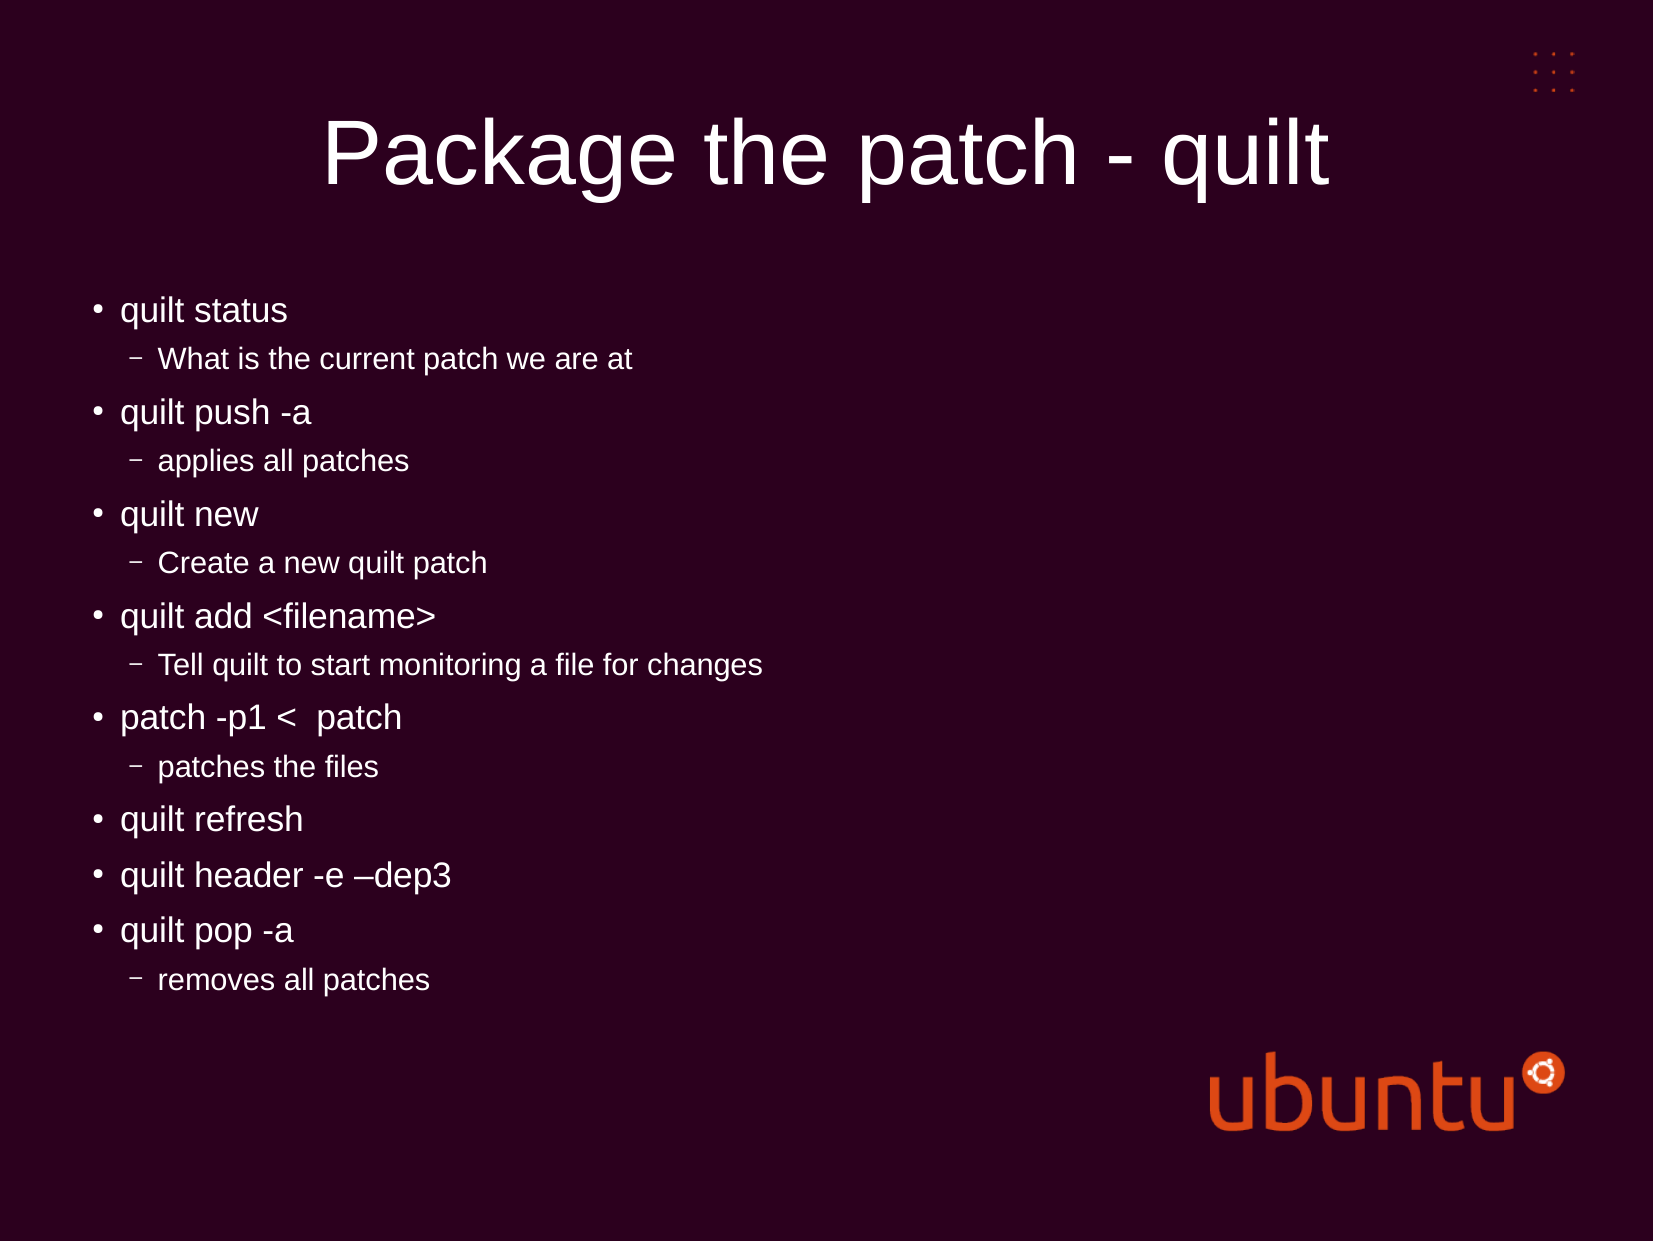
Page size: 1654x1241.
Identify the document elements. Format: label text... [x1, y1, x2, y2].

picture [1571, 49, 1575, 94]
picture [1121, 960, 1653, 1223]
title Package the patch - quilt [82, 49, 1571, 257]
list quilt status What is the current patch we are at quilt push -a applies all patches quilt new Create a new quilt patch quilt add <filename> Tell quilt to start monitoring a file for changes patch -p1 < patch patches the files quilt refresh quilt header -e –dep3 quilt pop -a removes all patches [82, 290, 1571, 1010]
